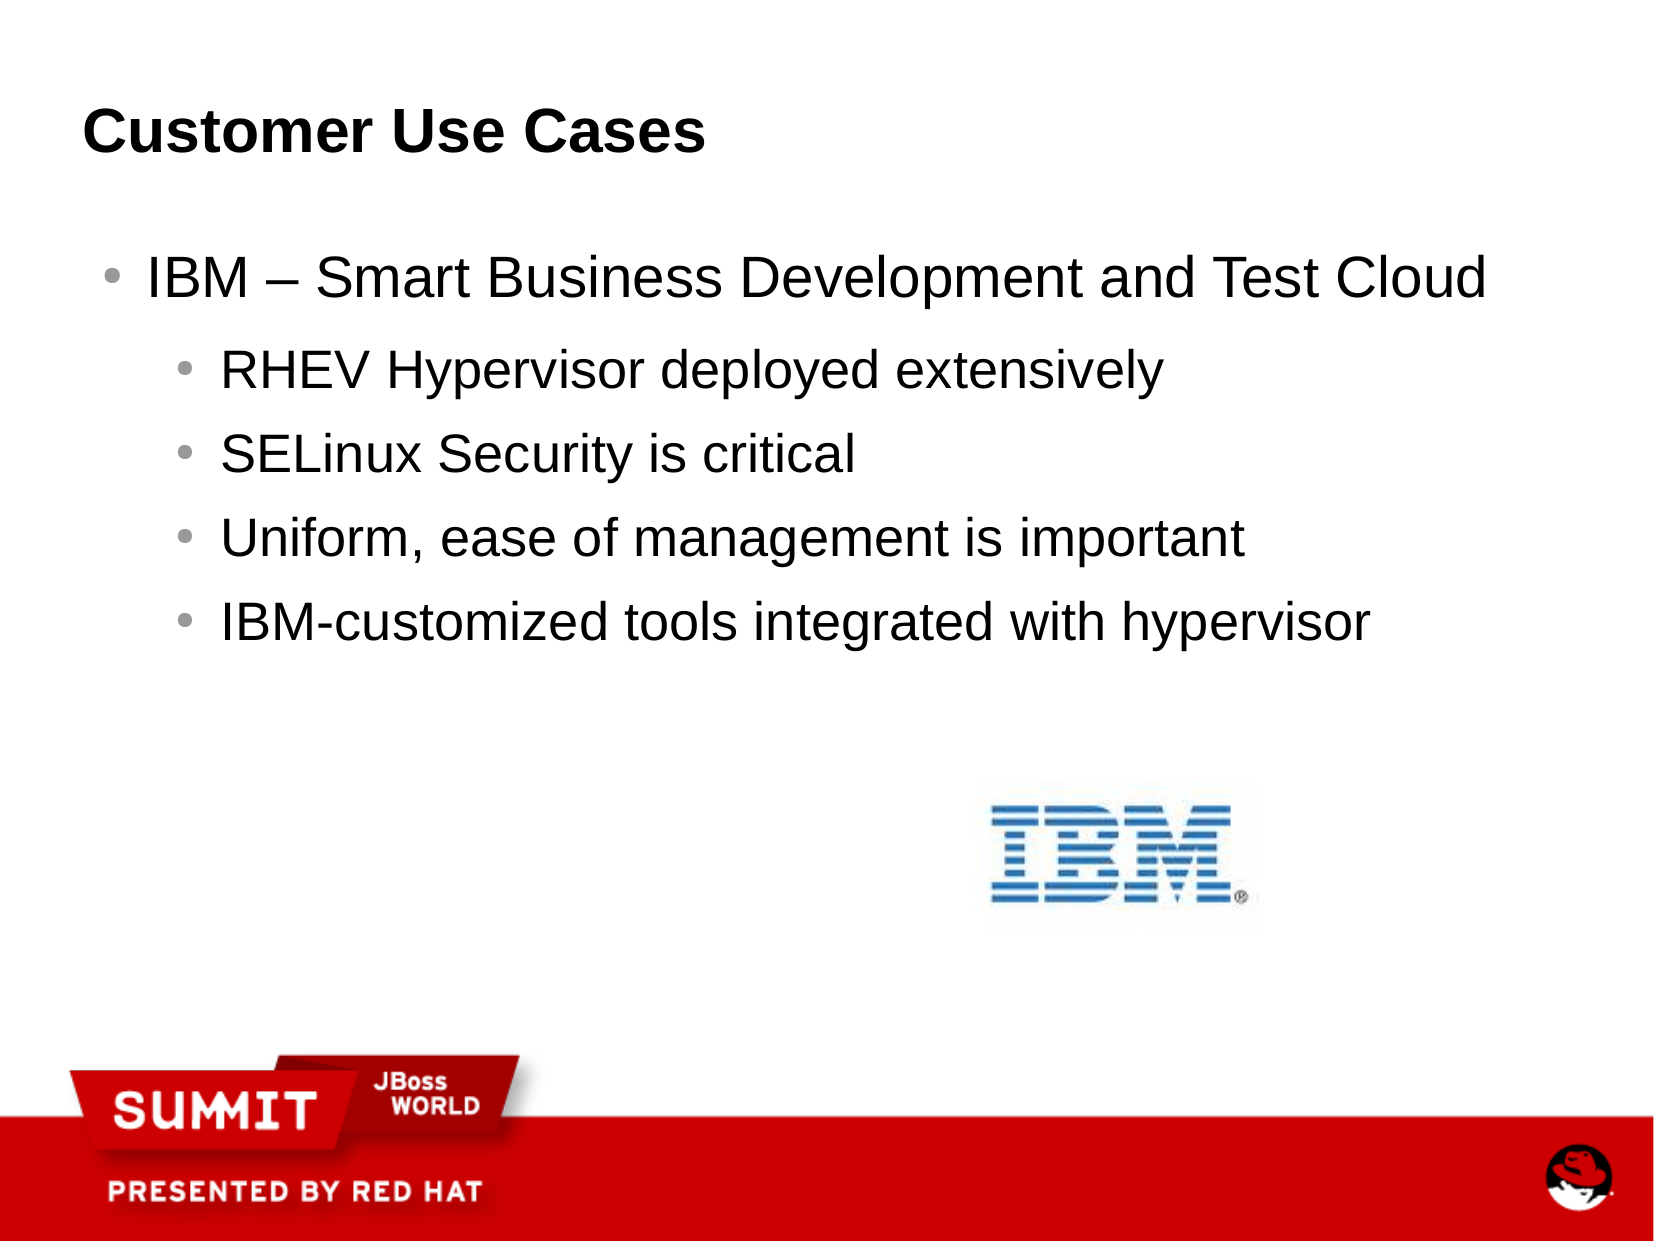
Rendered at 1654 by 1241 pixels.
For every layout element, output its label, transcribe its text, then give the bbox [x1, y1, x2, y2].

picture [0, 1043, 1654, 1241]
list IBM – Smart Business Development and Test Cloud RHEV Hypervisor deployed extensively SELinux Security is critical Uniform, ease of management is important IBM-customized tools integrated with hypervisor [86, 244, 1576, 1024]
picture [975, 782, 1259, 934]
title Customer Use Cases [82, 45, 1571, 218]
